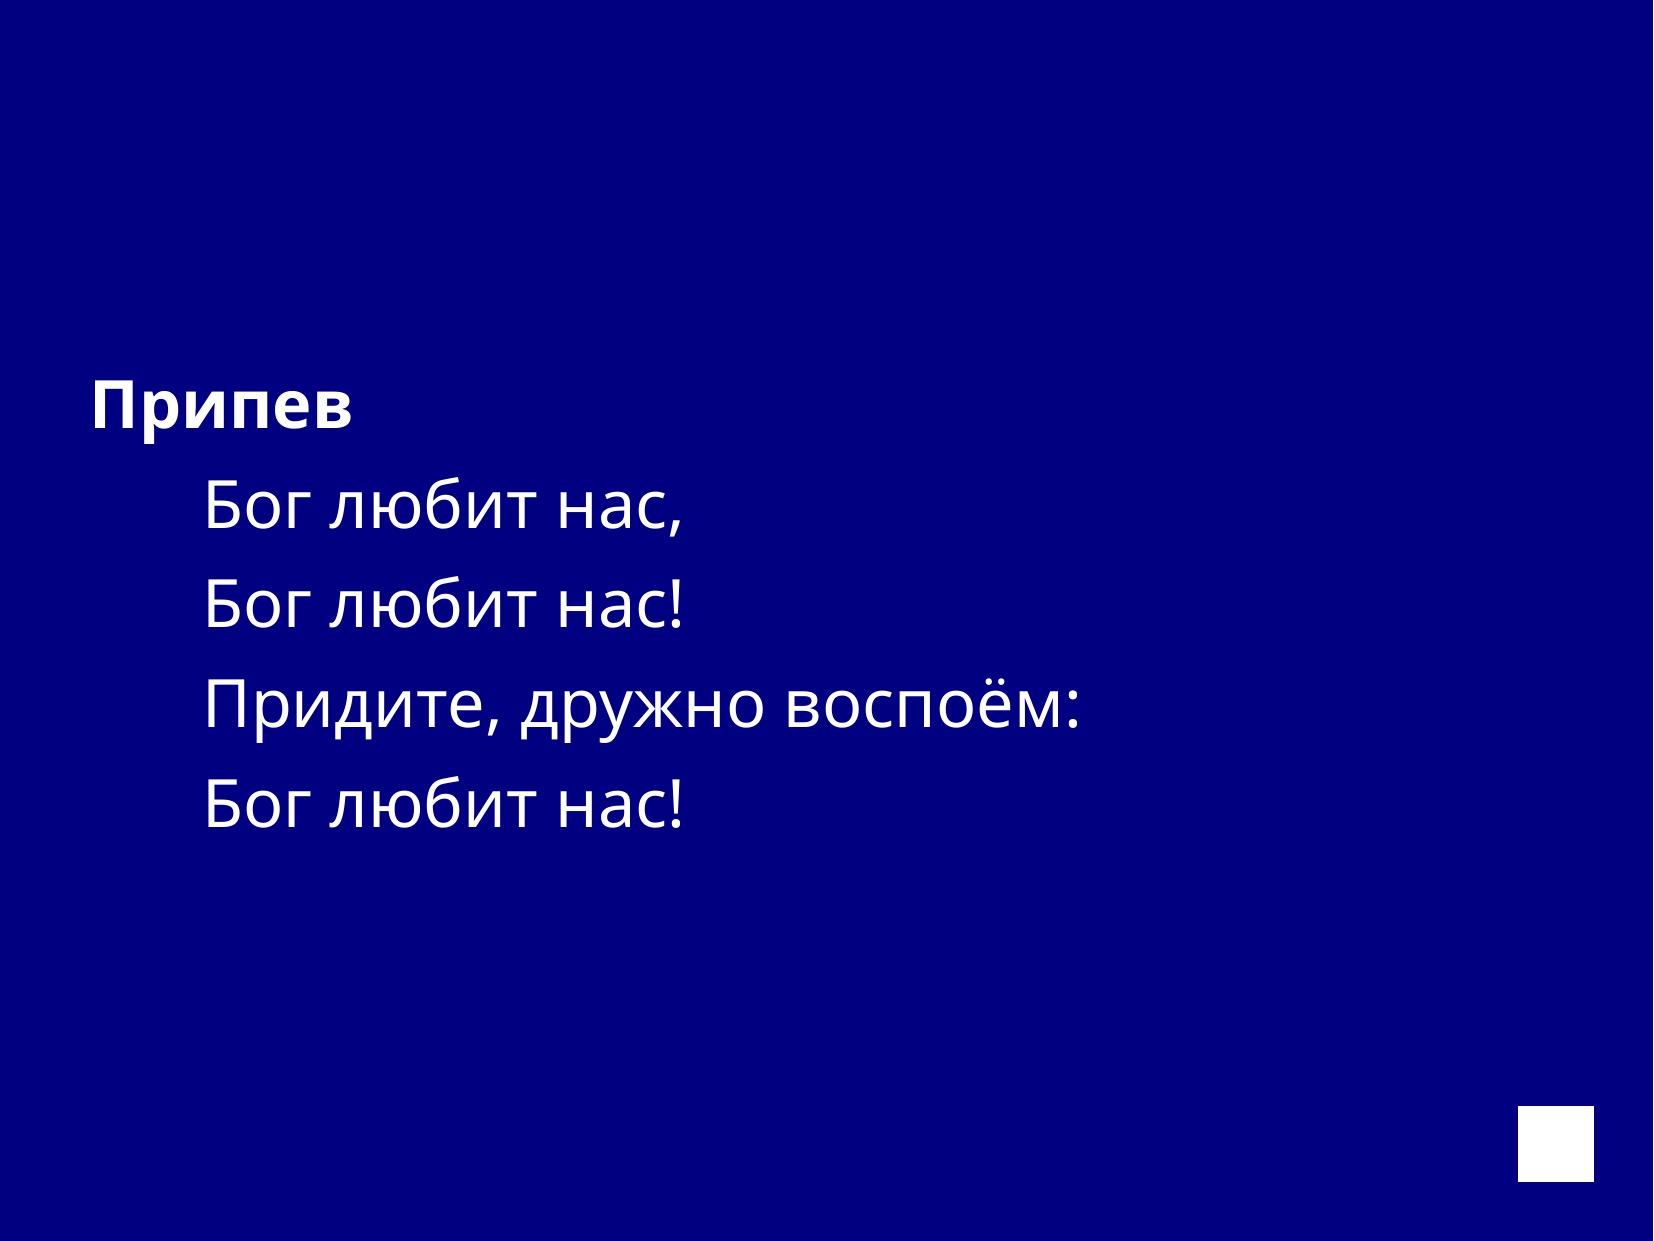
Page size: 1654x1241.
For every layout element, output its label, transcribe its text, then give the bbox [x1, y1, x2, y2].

text_box Припев Бог любит нас, Бог любит нас! Придите, дружно воспоём: Бог любит нас! [75, 150, 1576, 1163]
text_box [1518, 1106, 1594, 1182]
